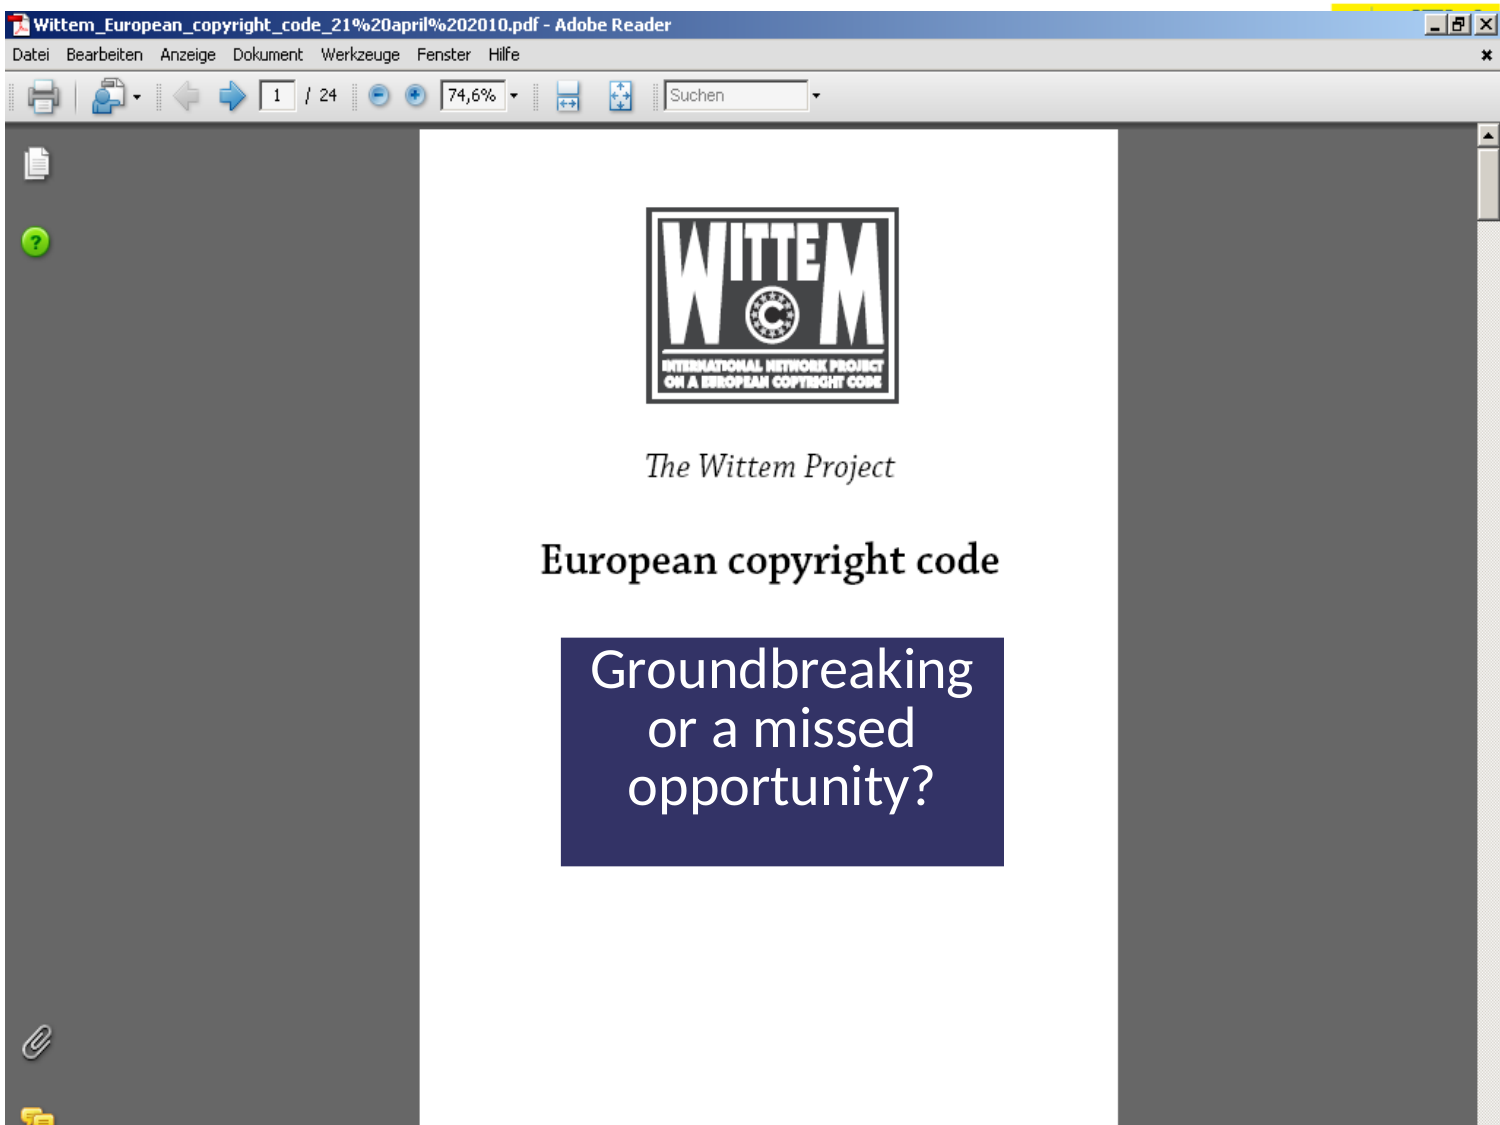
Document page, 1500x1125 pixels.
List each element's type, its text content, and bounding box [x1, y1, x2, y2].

picture [5, 11, 1500, 1125]
text_box Groundbreaking or a missed opportunity? [560, 637, 1004, 867]
